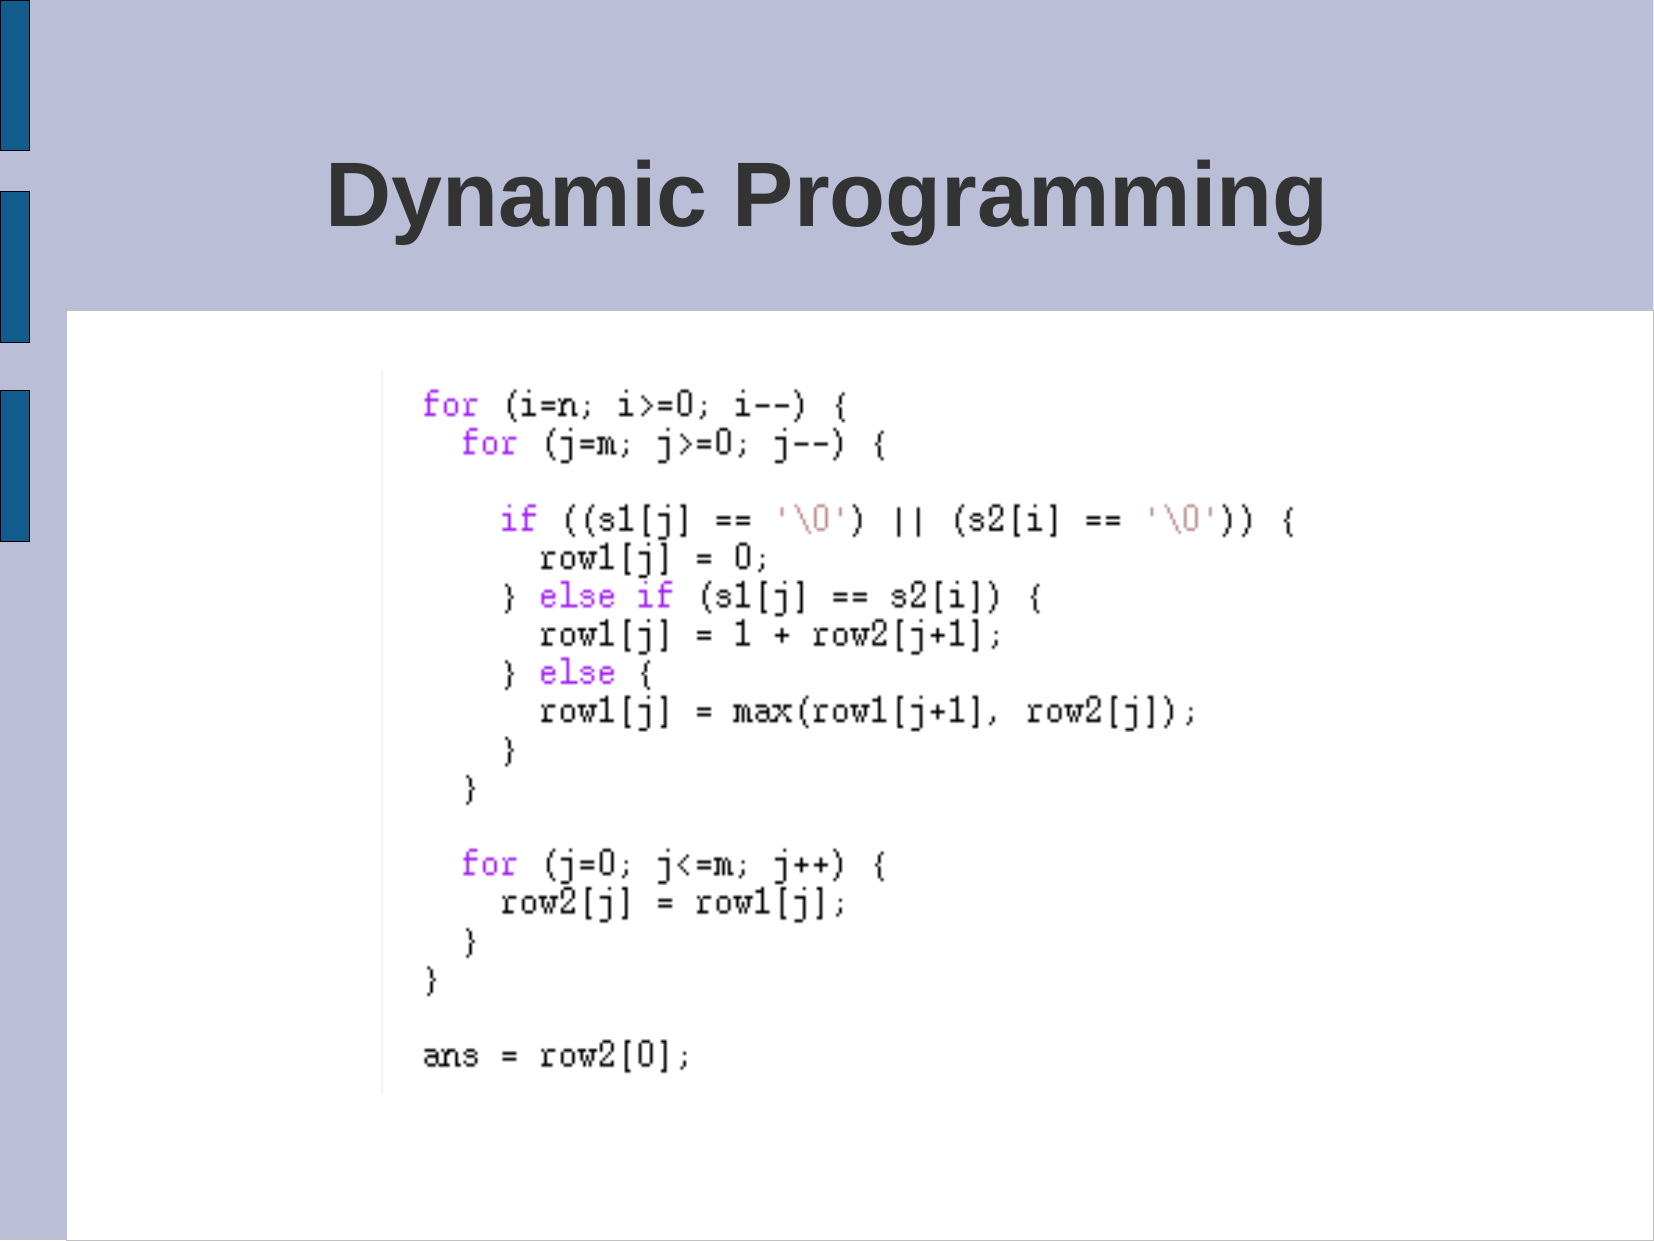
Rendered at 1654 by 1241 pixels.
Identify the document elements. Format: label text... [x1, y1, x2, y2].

title Dynamic Programming [121, 91, 1534, 299]
picture [381, 370, 1360, 1094]
